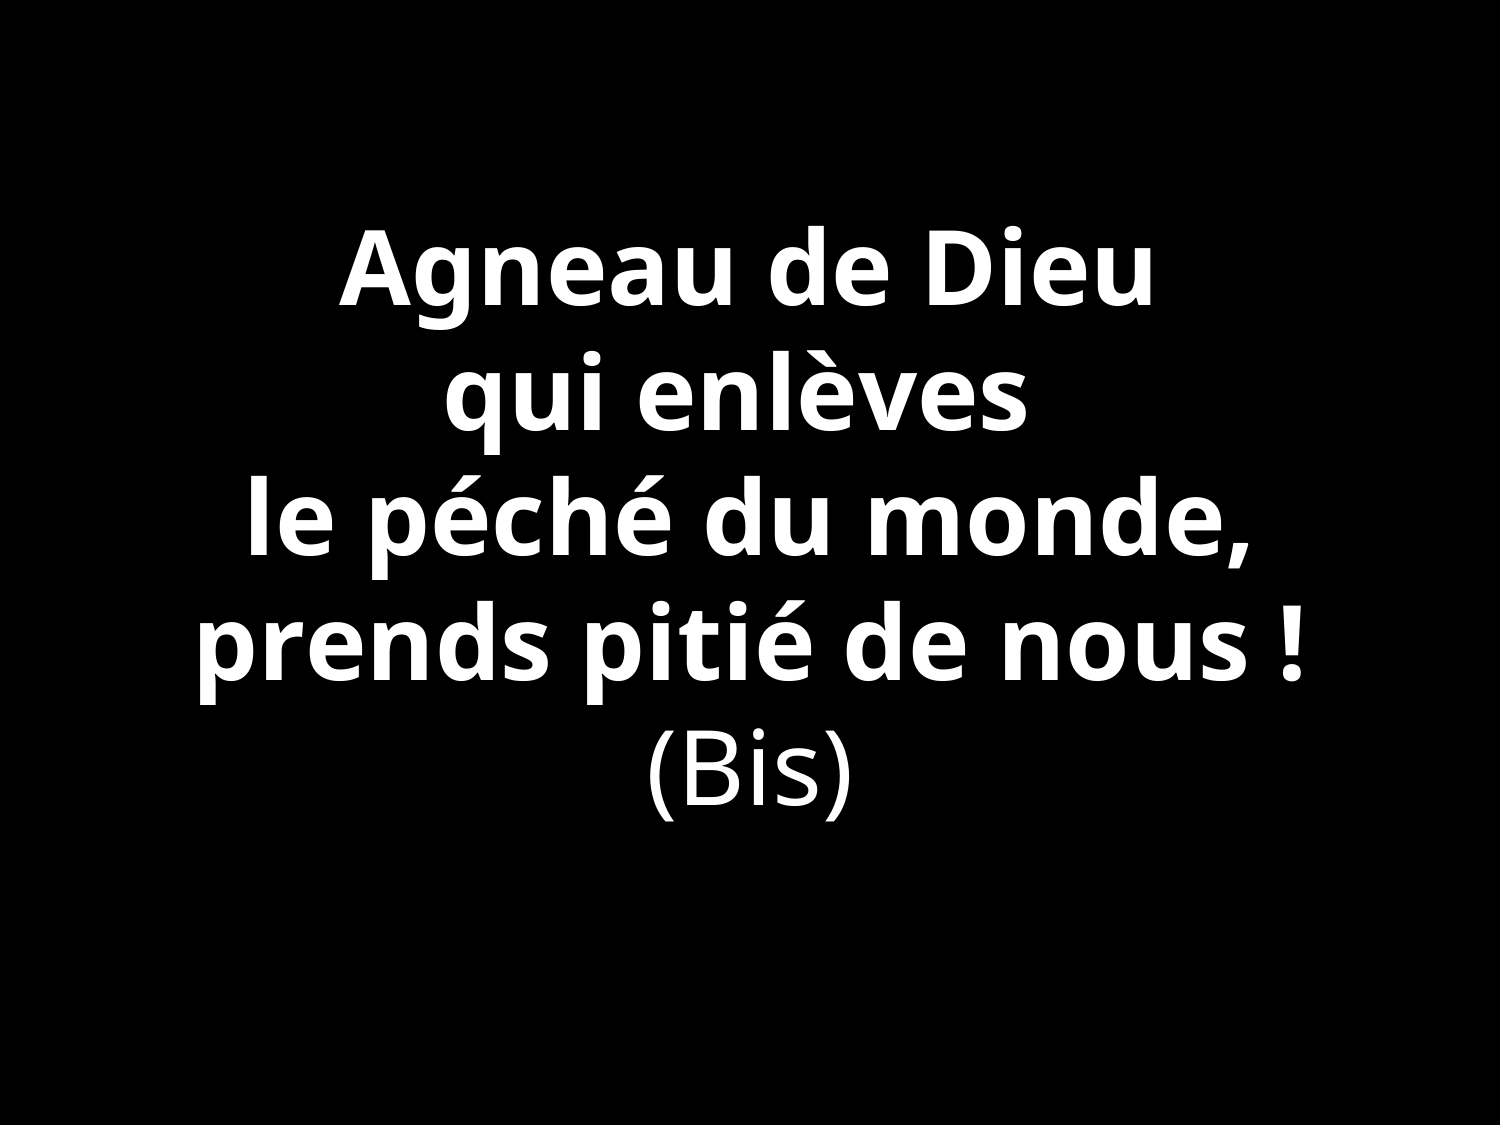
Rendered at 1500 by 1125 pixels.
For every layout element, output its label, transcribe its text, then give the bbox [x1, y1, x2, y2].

text_box Agneau de Dieu qui enlèves le péché du monde, prends pitié de nous ! (Bis) [0, 314, 1500, 839]
